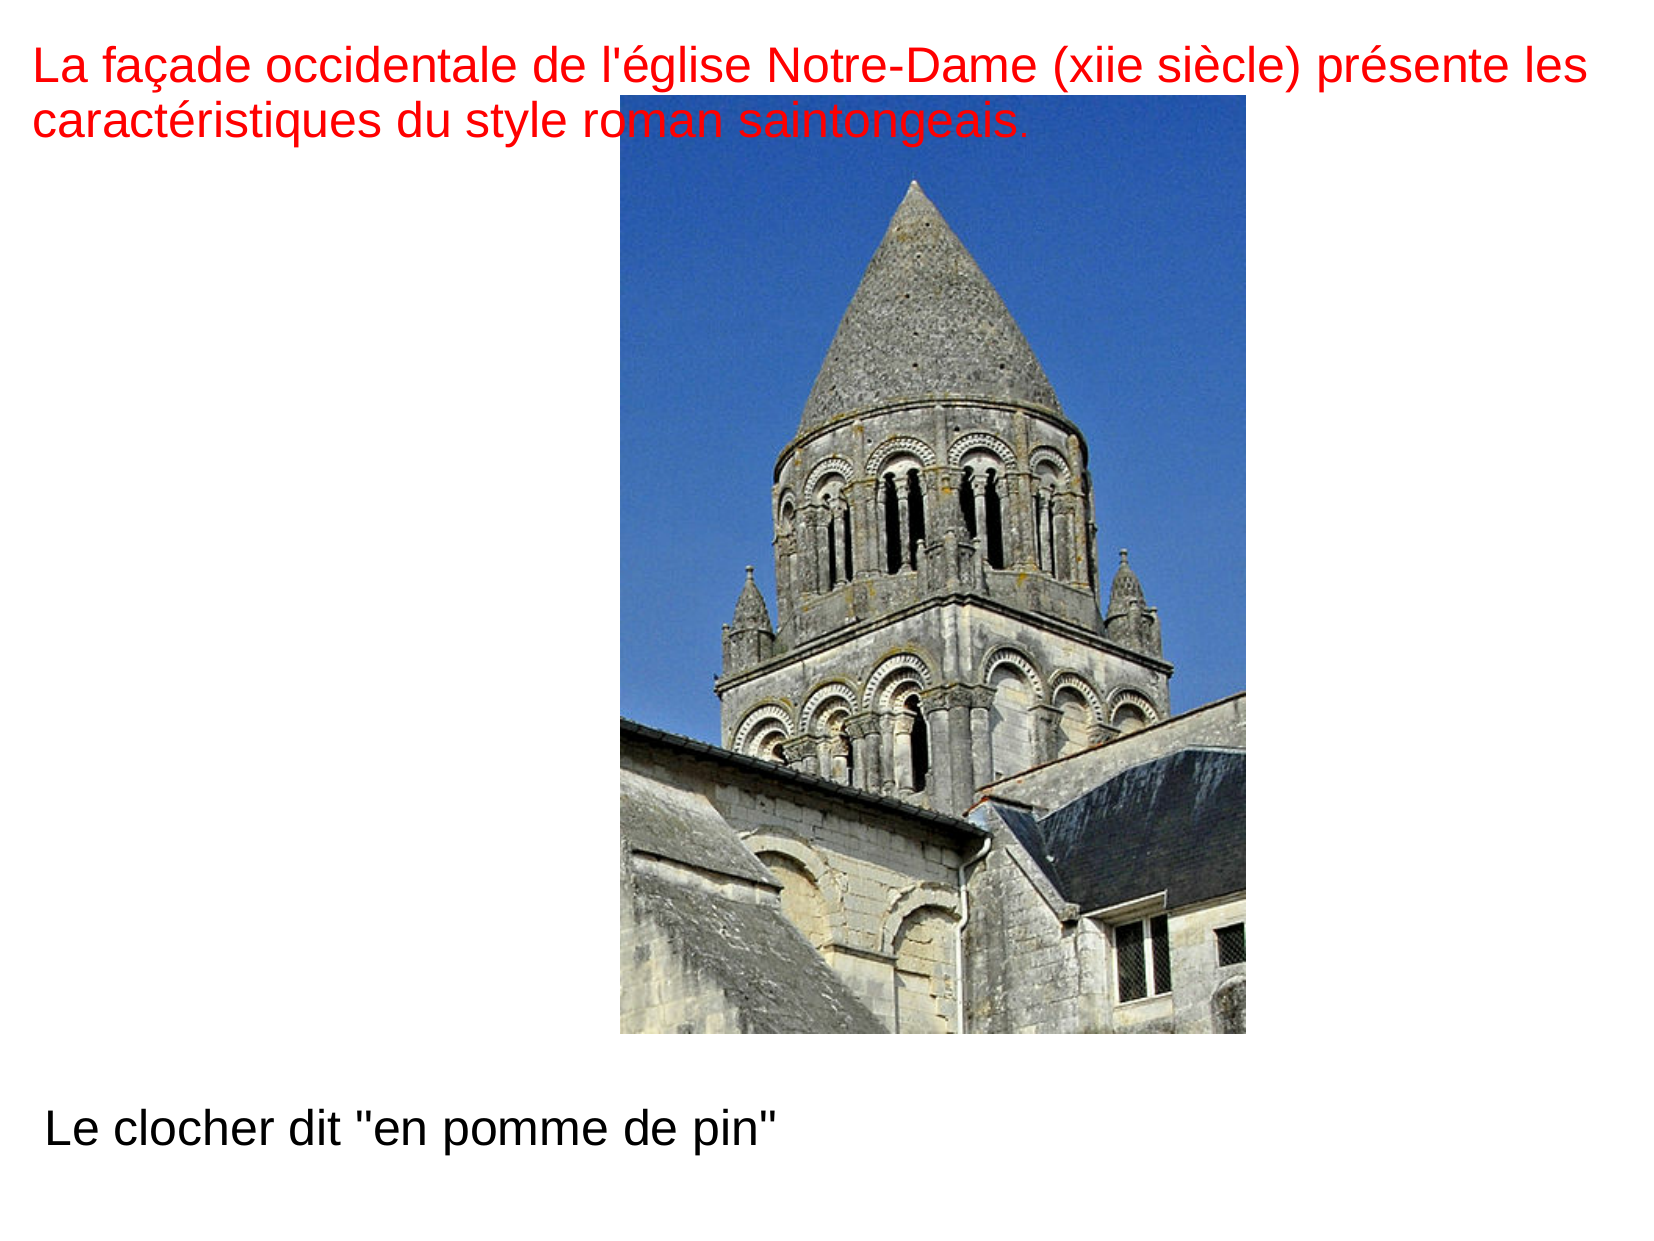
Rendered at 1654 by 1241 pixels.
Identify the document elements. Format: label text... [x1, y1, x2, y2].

text_box La façade occidentale de l'église Notre-Dame (xiie siècle) présente les caractéristiques du style roman saintongeais. [17, 29, 1625, 428]
picture [620, 428, 1246, 1034]
text_box Le clocher dit "en pomme de pin" [29, 1092, 857, 1164]
